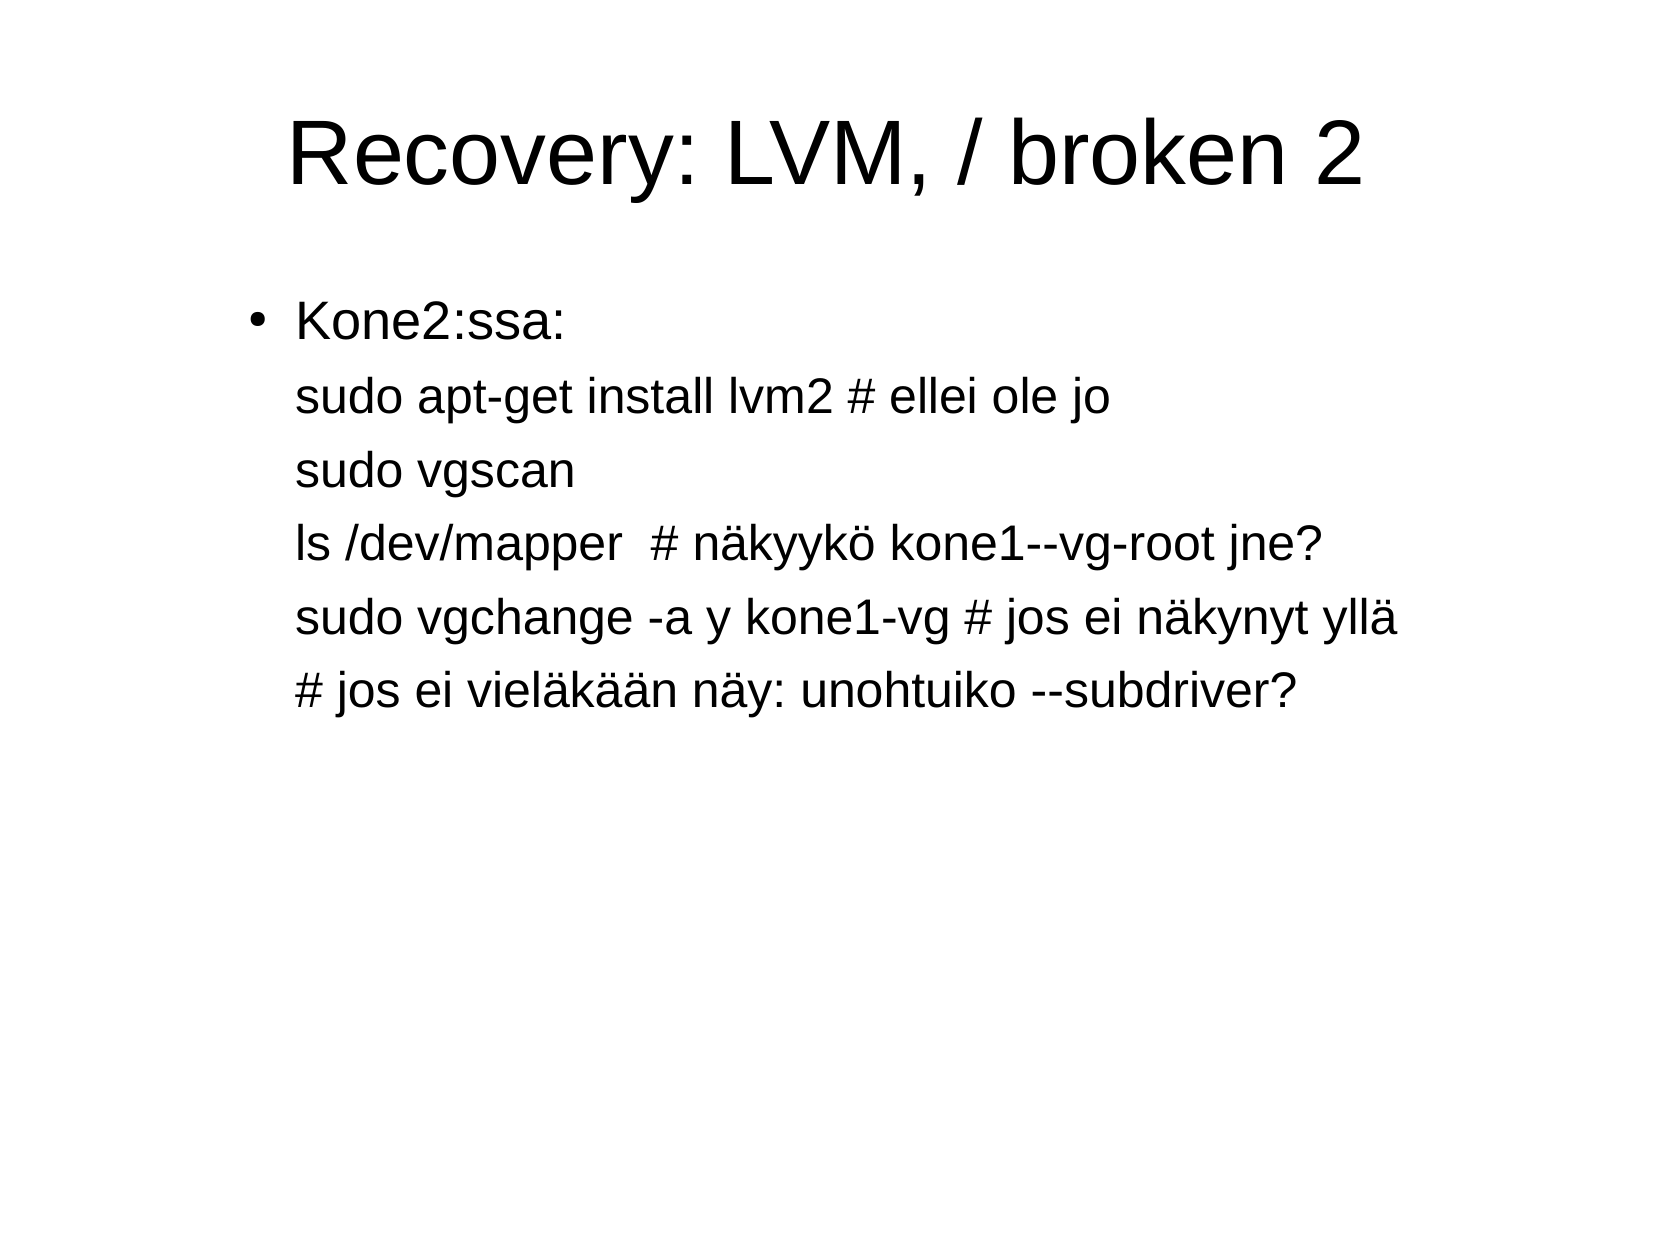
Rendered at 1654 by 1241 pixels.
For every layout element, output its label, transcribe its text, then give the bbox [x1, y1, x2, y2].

list Kone2:ssa: sudo apt-get install lvm2 # ellei ole jo sudo vgscan ls /dev/mapper # näkyykö kone1--vg-root jne? sudo vgchange -a y kone1-vg # jos ei näkynyt yllä # jos ei vieläkään näy: unohtuiko --subdriver? [82, 290, 1571, 1010]
title Recovery: LVM, / broken 2 [82, 49, 1571, 257]
